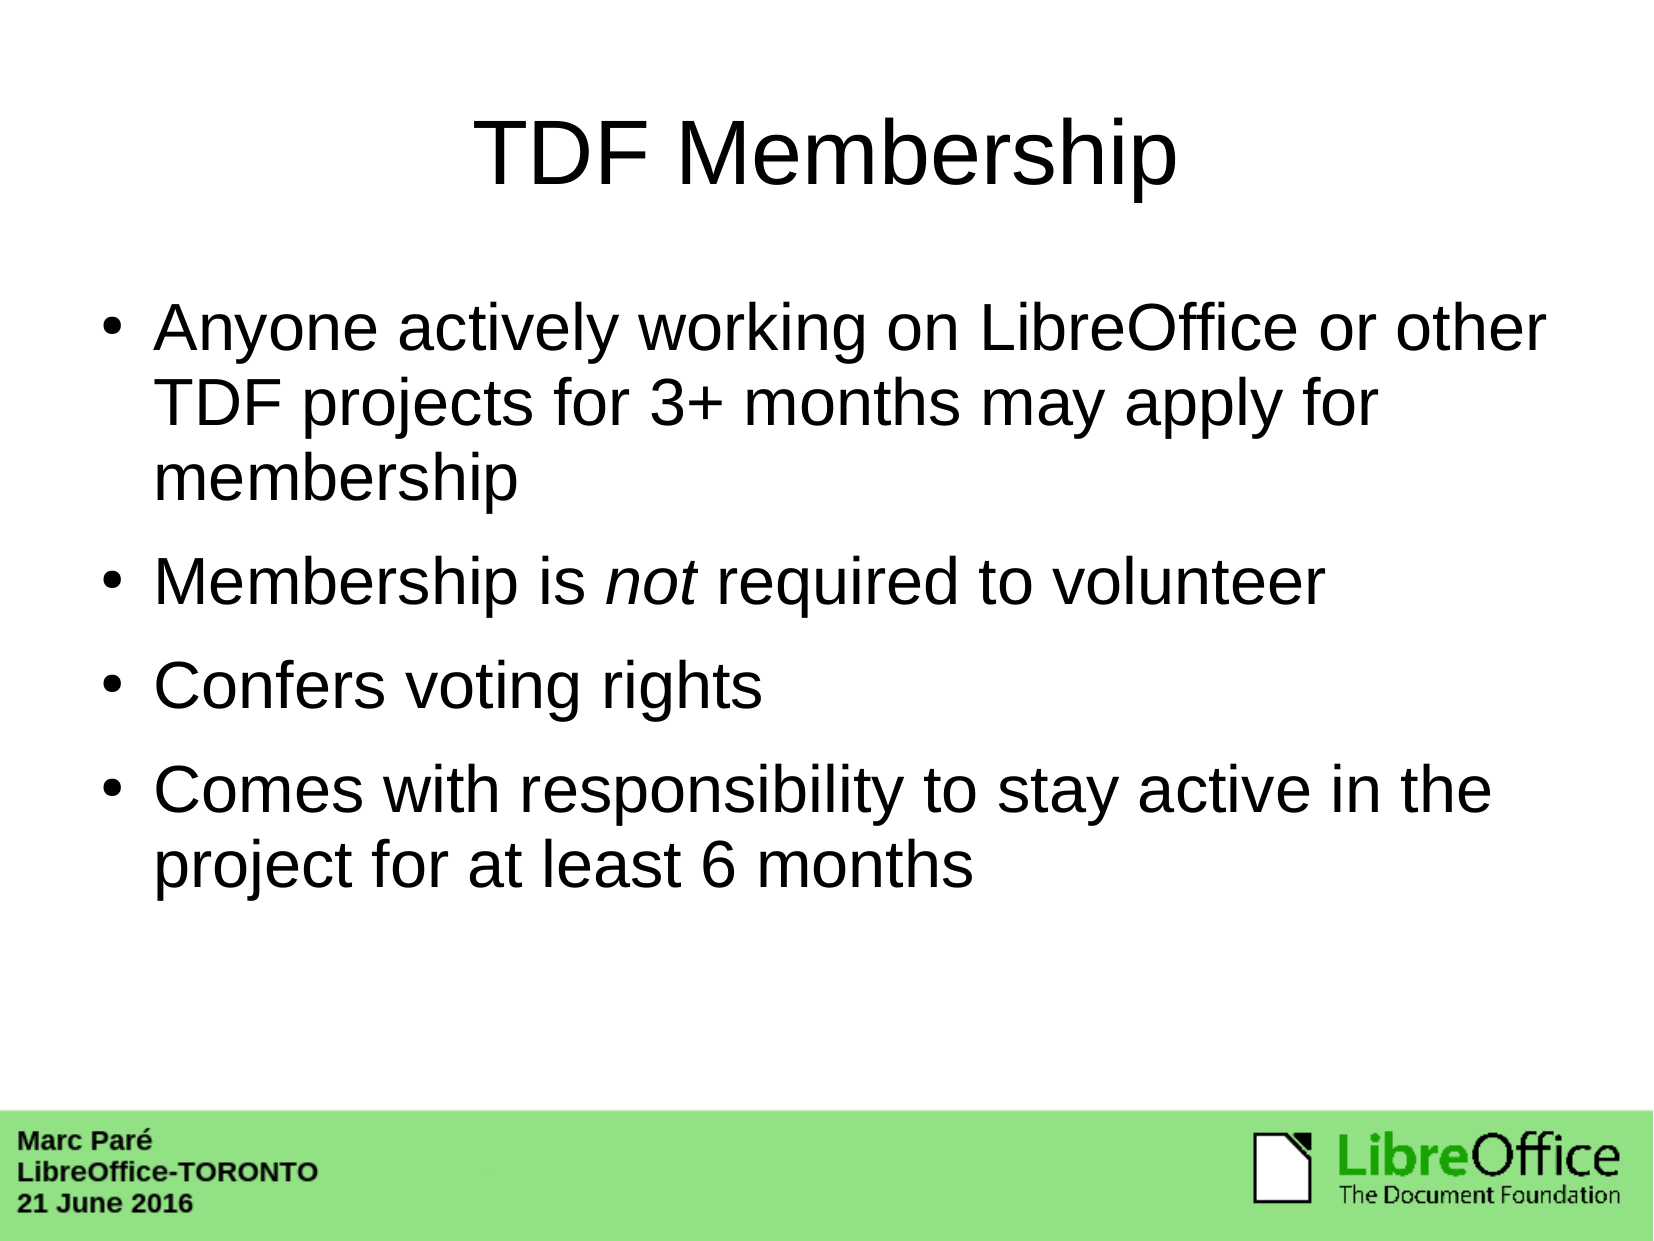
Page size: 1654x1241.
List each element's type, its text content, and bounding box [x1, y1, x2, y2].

list Anyone actively working on LibreOffice or other TDF projects for 3+ months may apply for membership Membership is not required to volunteer Confers voting rights Comes with responsibility to stay active in the project for at least 6 months [82, 290, 1571, 1010]
picture [0, 0, 1654, 1241]
title TDF Membership [82, 49, 1571, 257]
